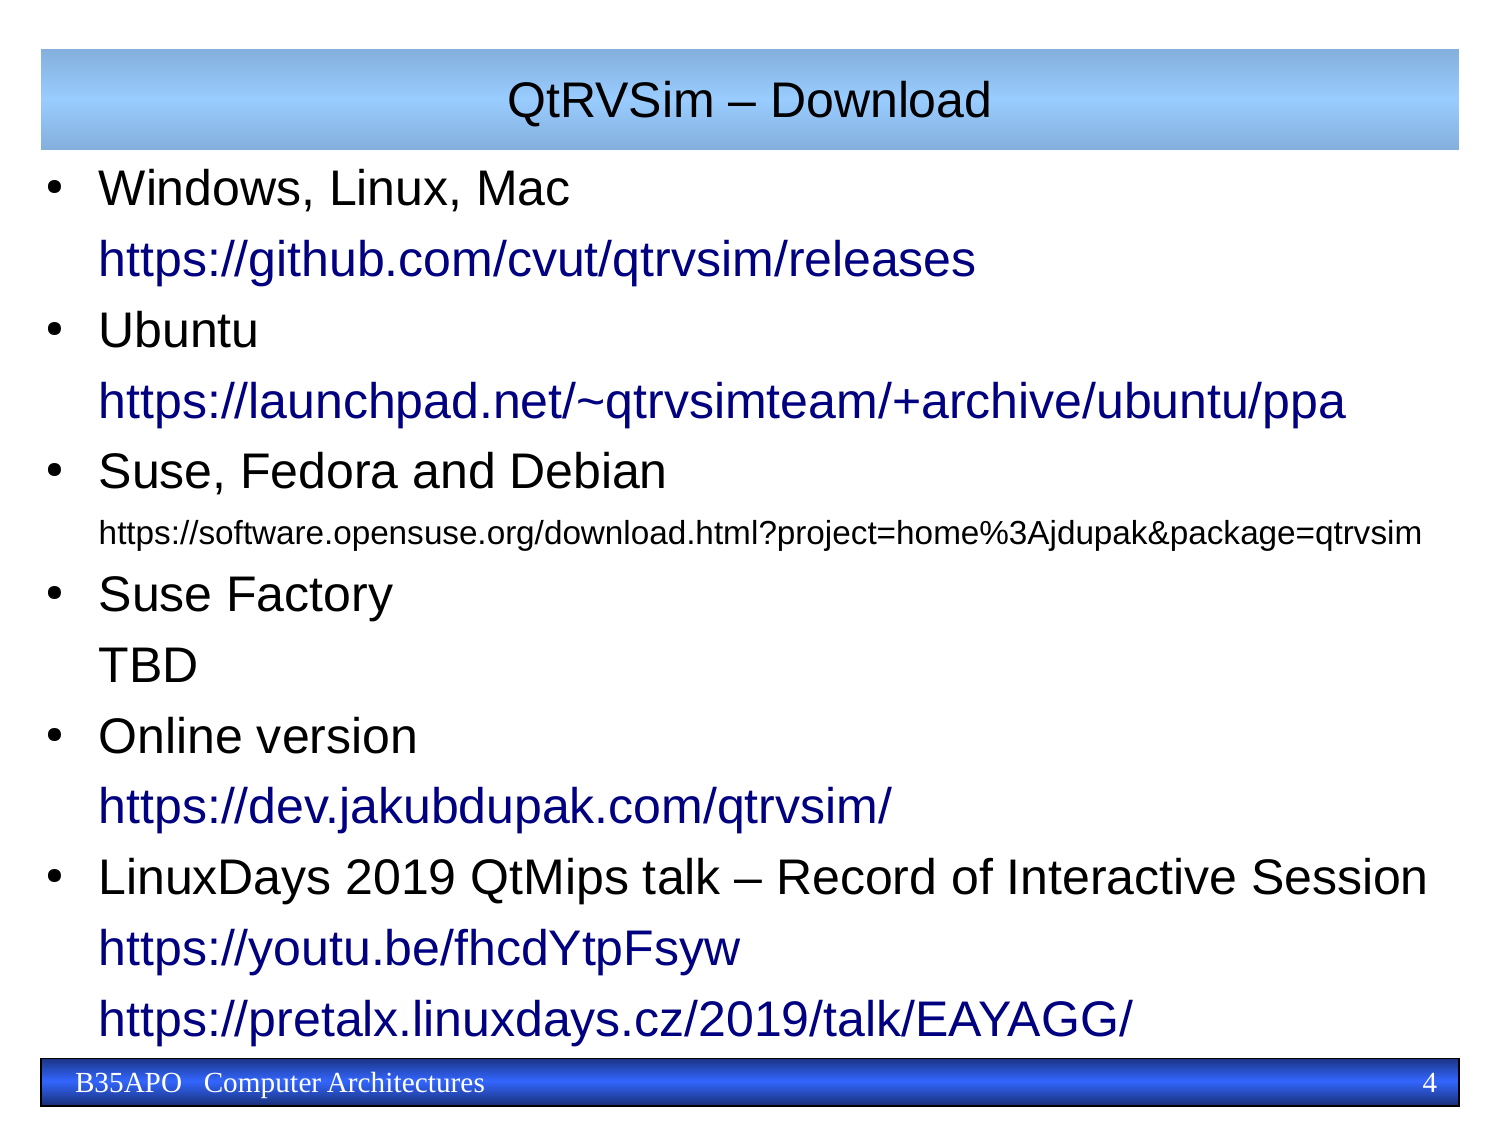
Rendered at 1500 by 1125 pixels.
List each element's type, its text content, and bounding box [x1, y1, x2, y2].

list Windows, Linux, Mac https://github.com/cvut/qtrvsim/releases Ubuntu https://launchpad.net/~qtrvsimteam/+archive/ubuntu/ppa Suse, Fedora and Debian https://software.opensuse.org/download.html?project=home%3Ajdupak&package=qtrvsim Suse Factory TBD Online version https://dev.jakubdupak.com/qtrvsim/ LinuxDays 2019 QtMips talk – Record of Interactive Session https://youtu.be/fhcdYtpFsyw https://pretalx.linuxdays.cz/2019/talk/EAYAGG/ [27, 160, 1454, 1051]
title QtRVSim – Download [41, 49, 1459, 150]
